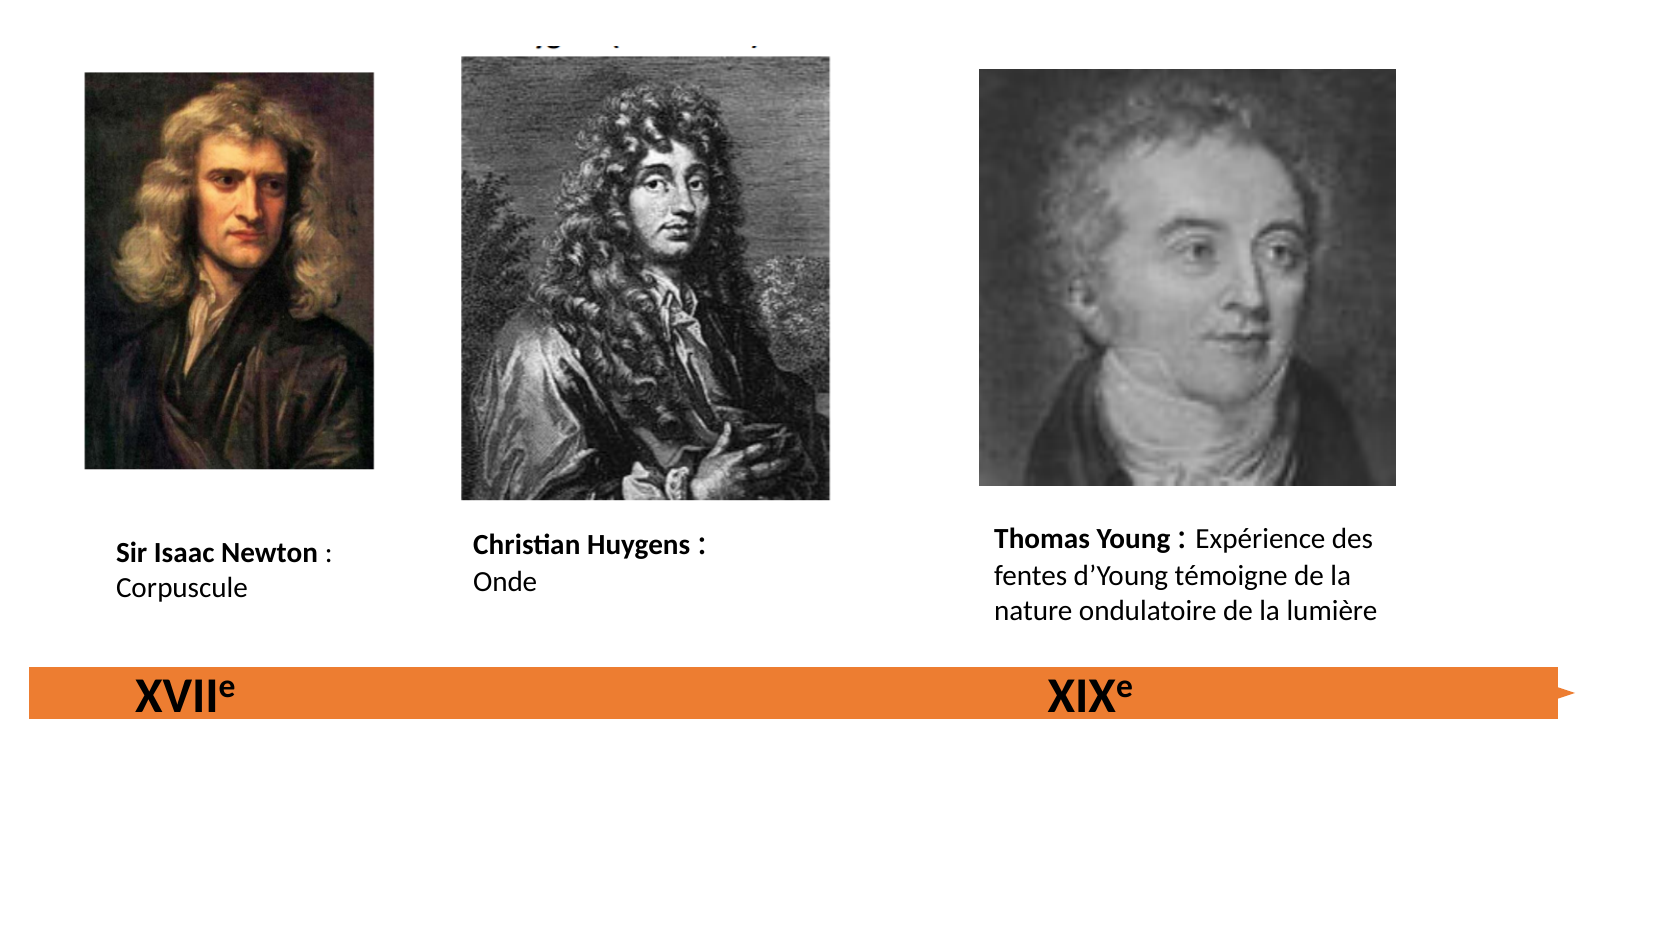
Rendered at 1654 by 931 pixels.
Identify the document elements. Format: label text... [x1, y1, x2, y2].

text_box Sir Isaac Newton : Corpuscule [101, 526, 375, 612]
text_box Christian Huygens : Onde [458, 519, 732, 606]
picture [458, 46, 846, 519]
text_box Thomas Young : Expérience des fentes d’Young témoigne de la nature ondulatoire de la lumière [979, 503, 1424, 635]
text_box XIXe [1032, 655, 1206, 731]
picture [979, 69, 1396, 486]
text_box XVIIe [120, 655, 294, 731]
picture [70, 62, 405, 486]
